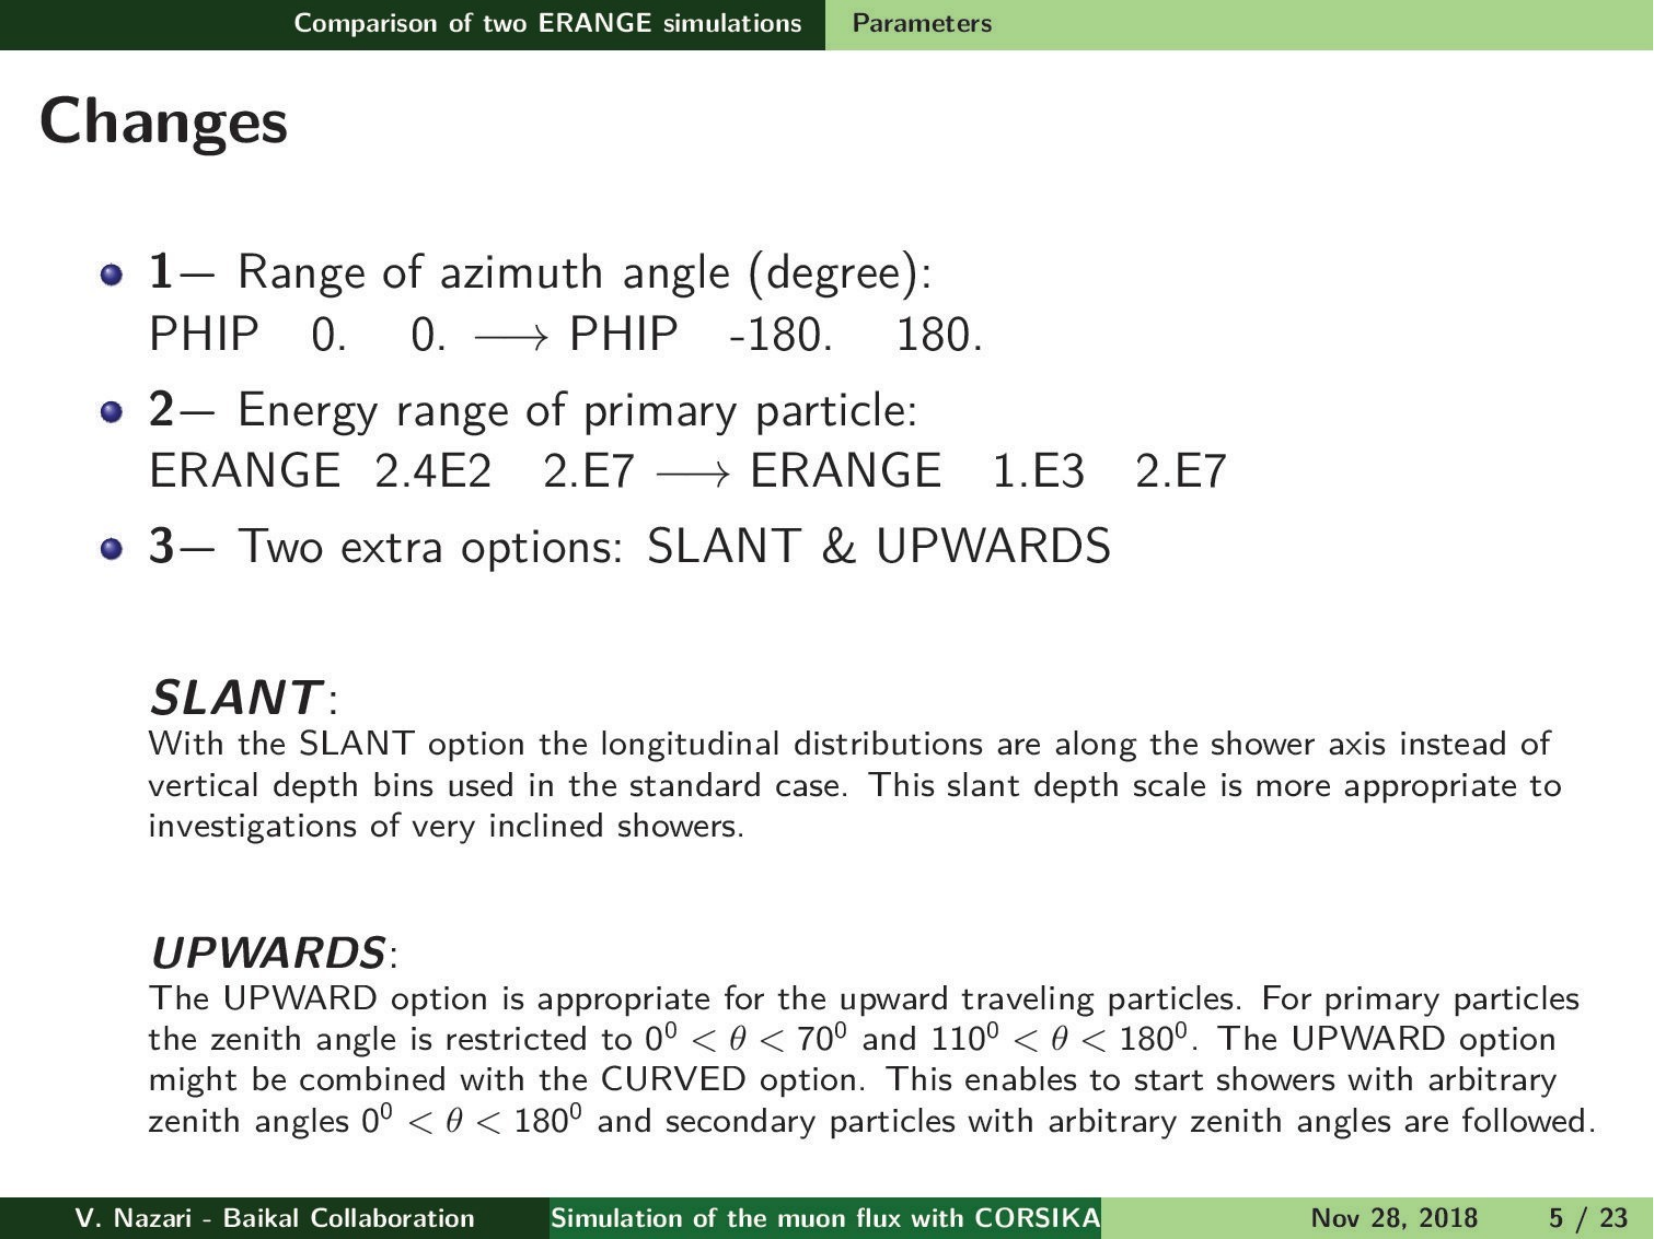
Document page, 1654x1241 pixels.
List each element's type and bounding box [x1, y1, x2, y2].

text_box [0, 0, 1653, 1239]
